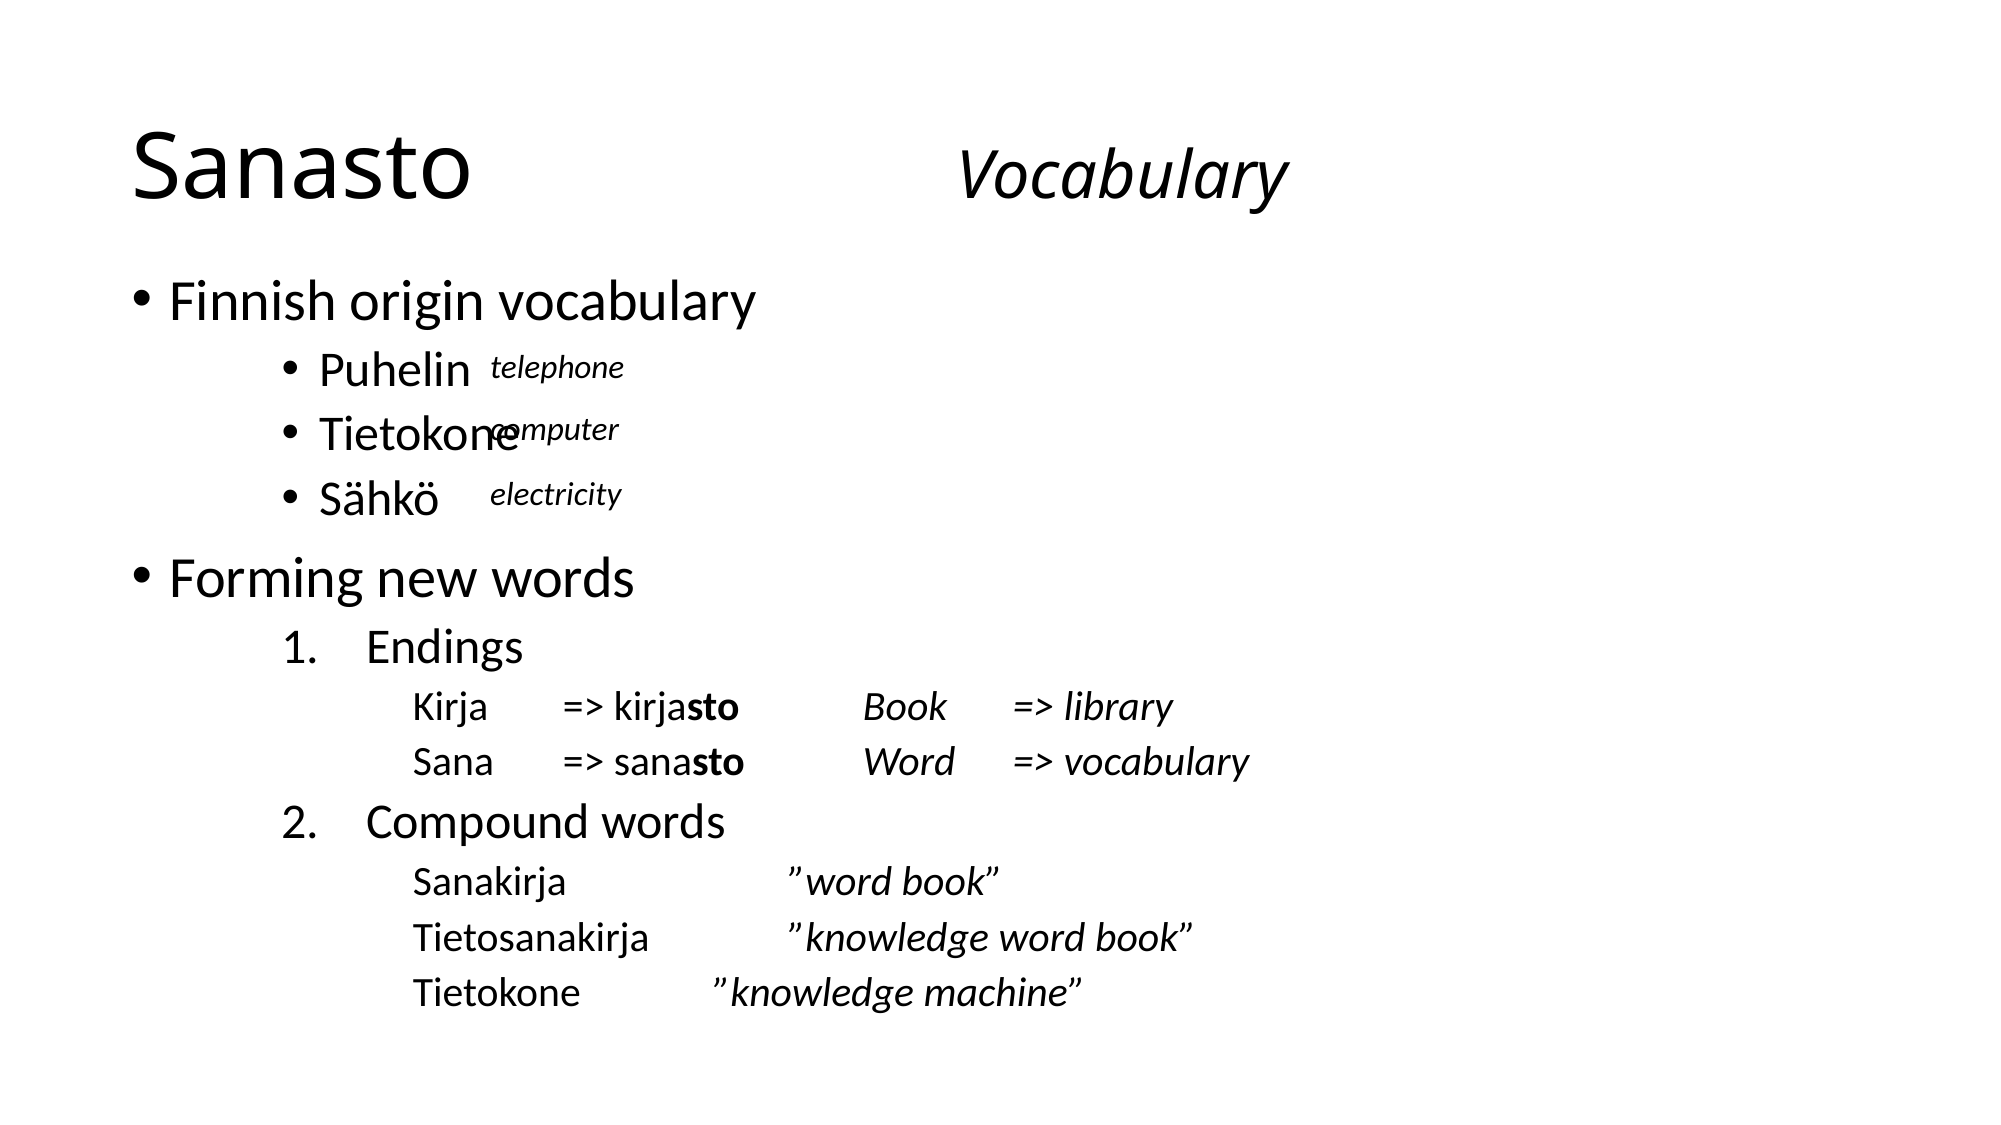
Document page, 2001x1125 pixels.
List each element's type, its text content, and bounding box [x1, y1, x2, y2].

list Finnish origin vocabulary Puhelin Tietokone Sähkö Forming new words Endings Kirja => kirjasto Book => library Sana => sanasto Word => vocabulary Compound words Sanakirja ”word book” Tietosanakirja ”knowledge word book” Tietokone ”knowledge machine” [116, 262, 1676, 1106]
title Sanasto Vocabulary [116, 59, 1863, 278]
text_box electricity [475, 464, 700, 520]
text_box telephone [475, 337, 700, 394]
text_box computer [475, 399, 700, 455]
